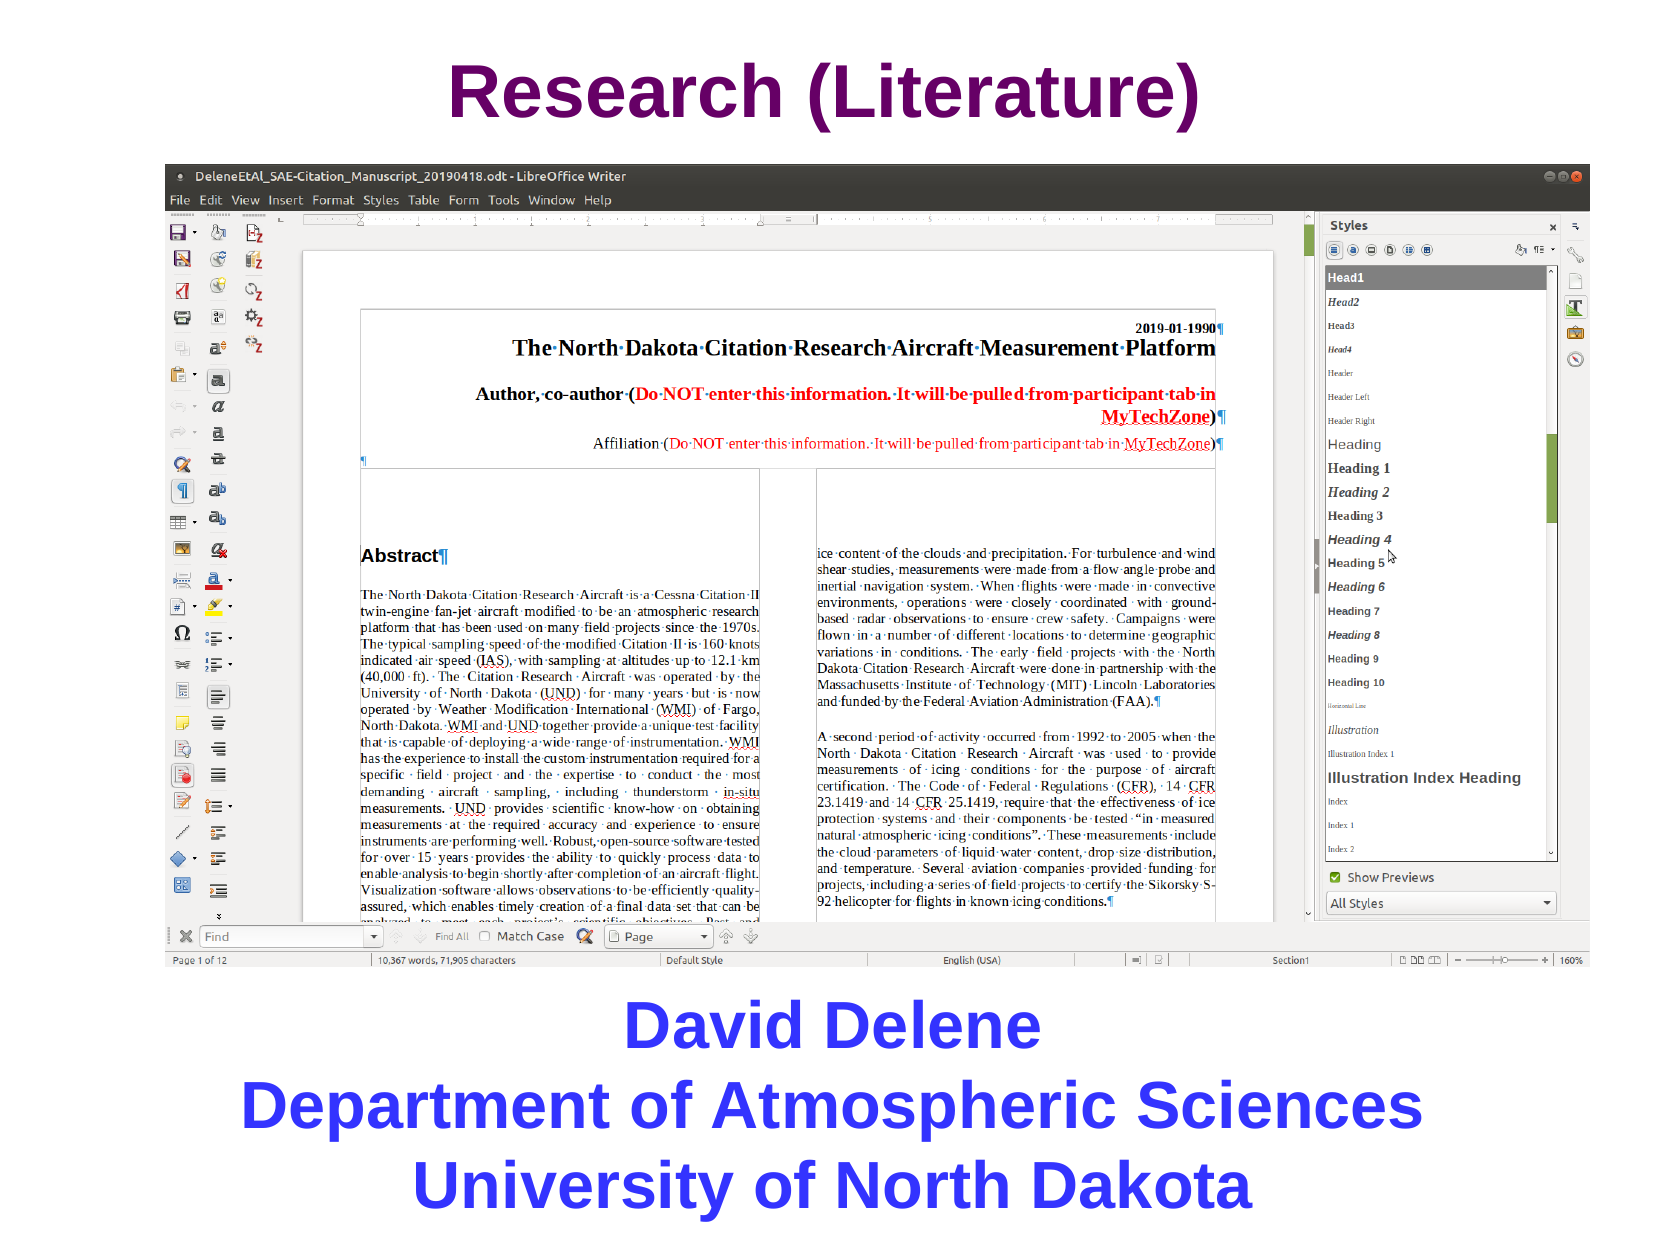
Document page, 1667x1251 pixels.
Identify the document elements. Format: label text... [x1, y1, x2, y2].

picture [165, 164, 1590, 967]
title Research (Literature) [37, 31, 1613, 145]
title David Delene Department of Atmospheric Sciences University of North Dakota [0, 974, 1667, 1230]
